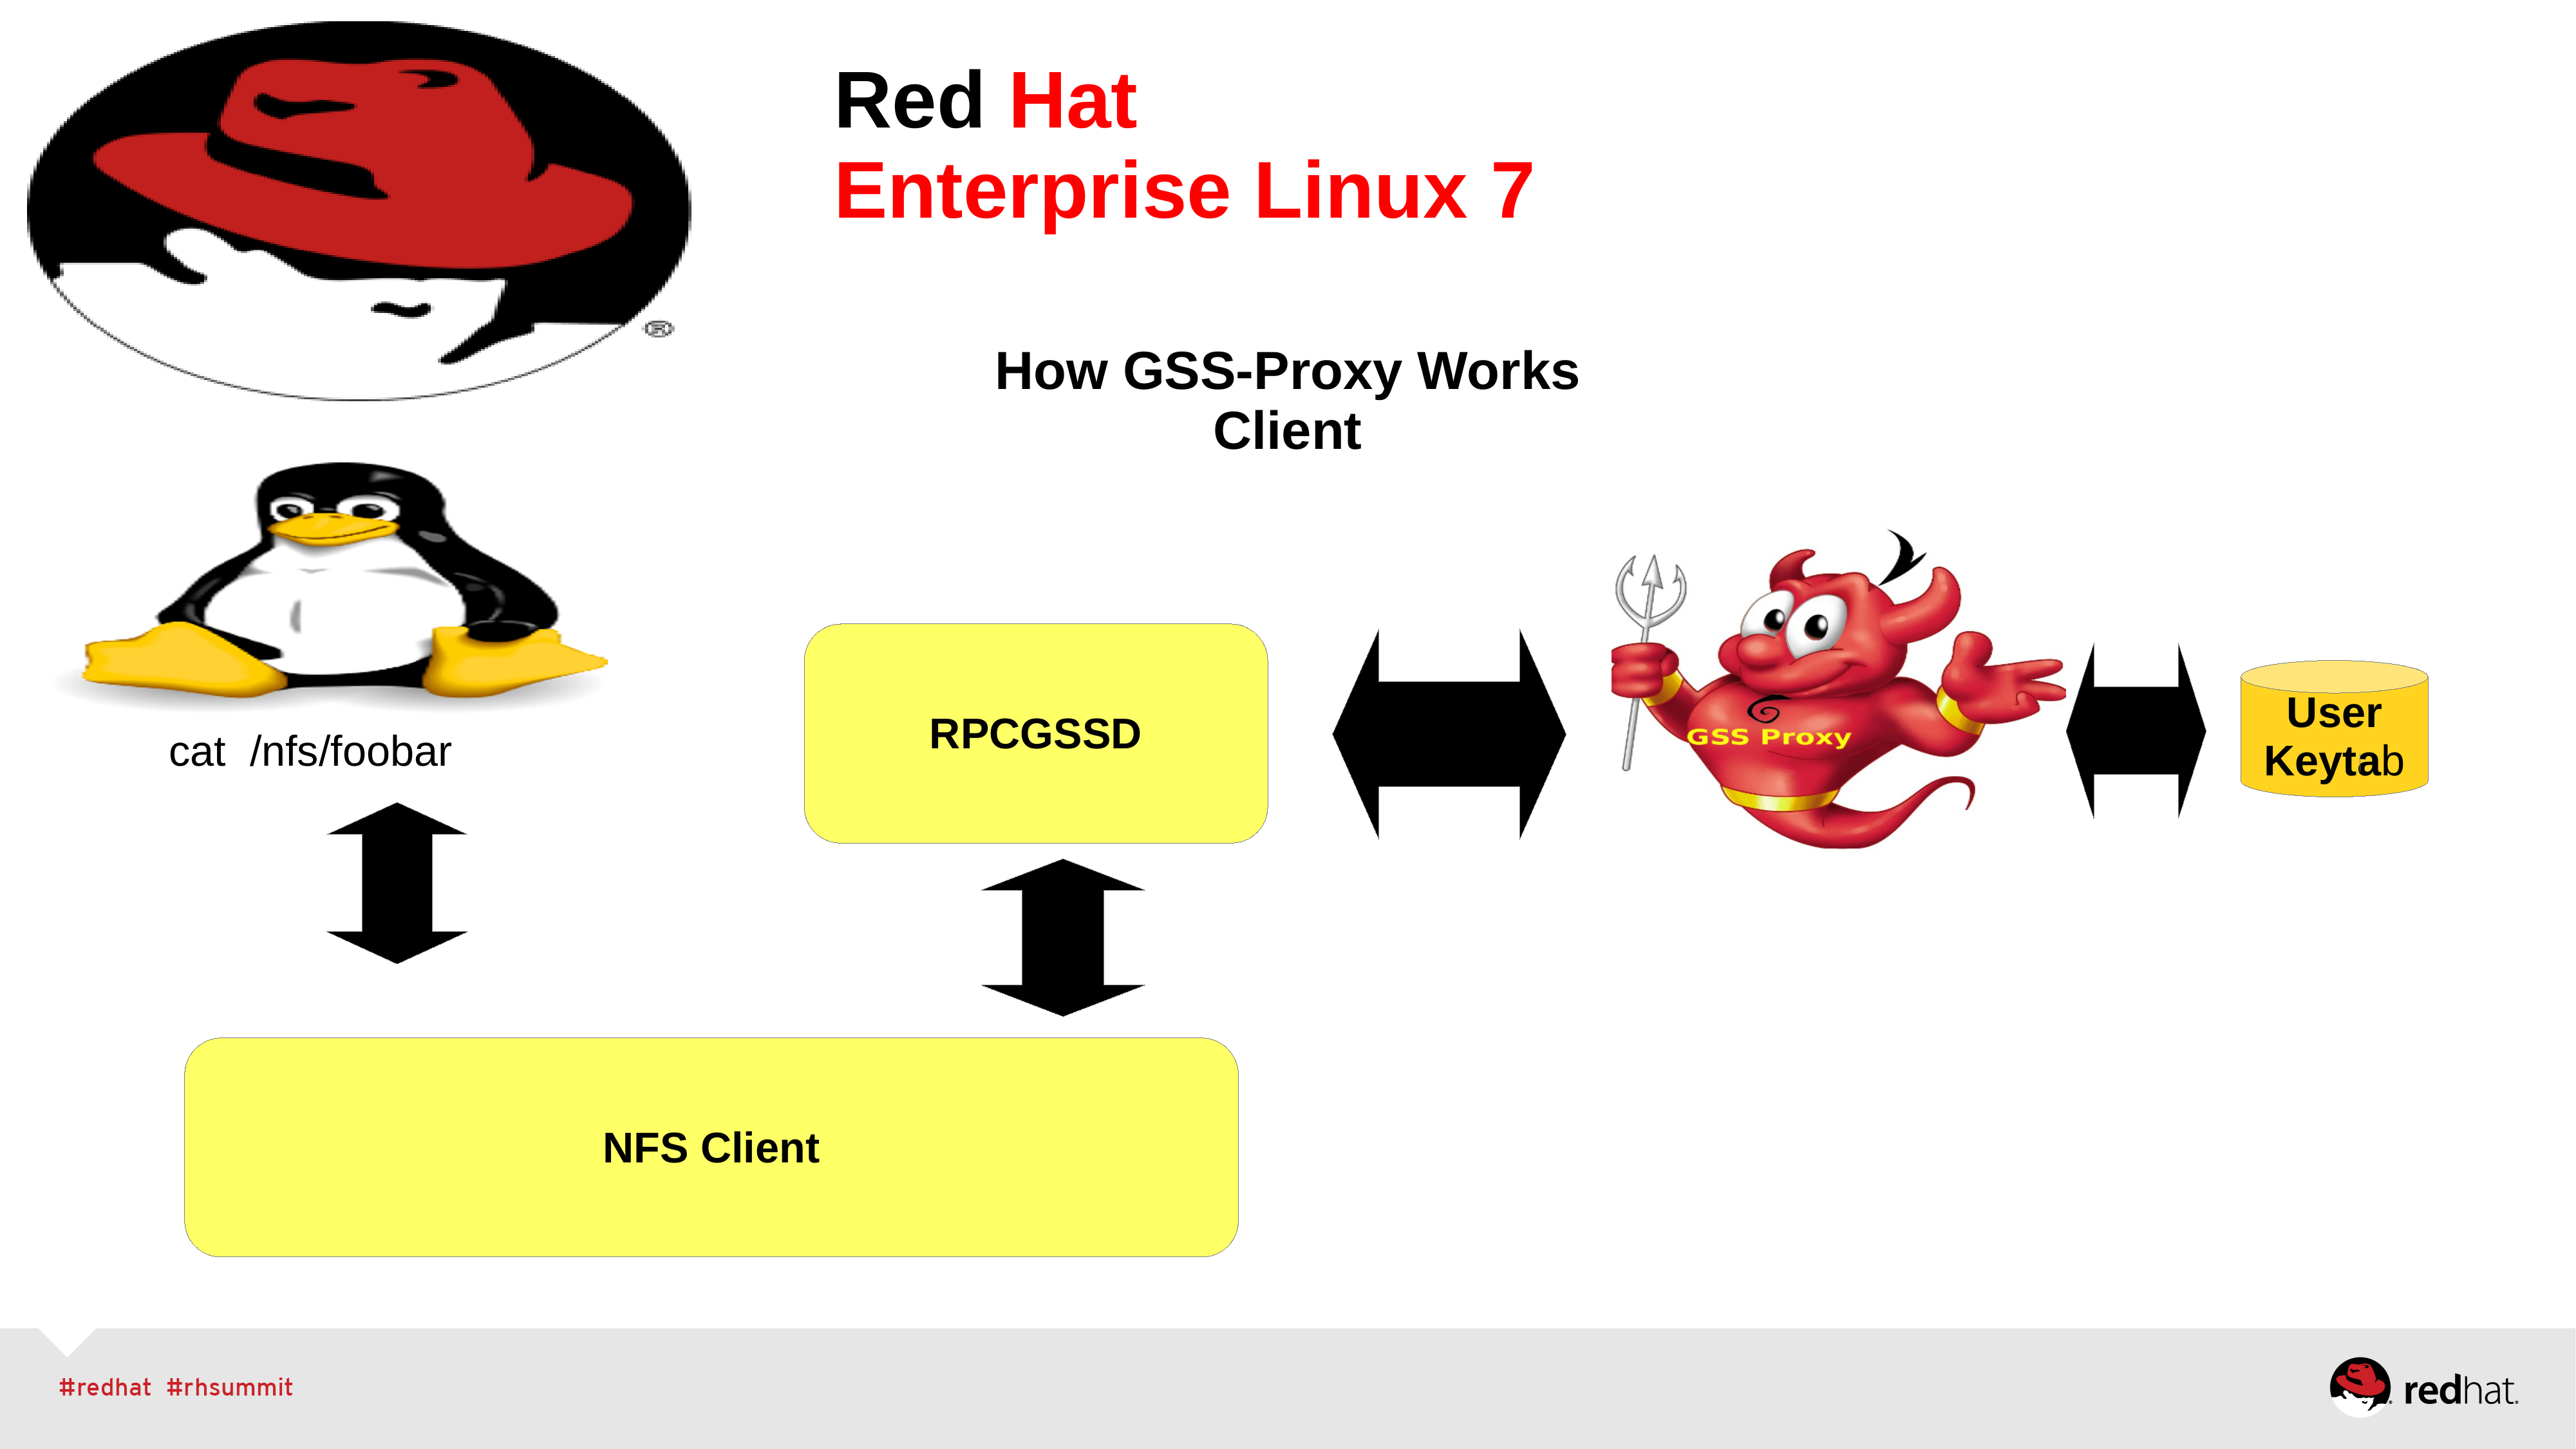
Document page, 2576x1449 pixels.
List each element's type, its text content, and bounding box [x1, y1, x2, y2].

text_box [1332, 629, 1566, 840]
text_box [326, 802, 467, 964]
text_box cat /nfs/foobar [159, 722, 608, 789]
text_box How GSS-Proxy Works Client [740, 336, 1836, 466]
text_box [2066, 643, 2206, 819]
text_box RPCGSSD [804, 623, 1268, 844]
text_box User Keytab [2241, 677, 2429, 797]
picture [0, 0, 2576, 1449]
text_box [981, 858, 1145, 1017]
text_box Red Hat Enterprise Linux 7 [824, 50, 2454, 374]
text_box NFS Client [184, 1037, 1239, 1257]
